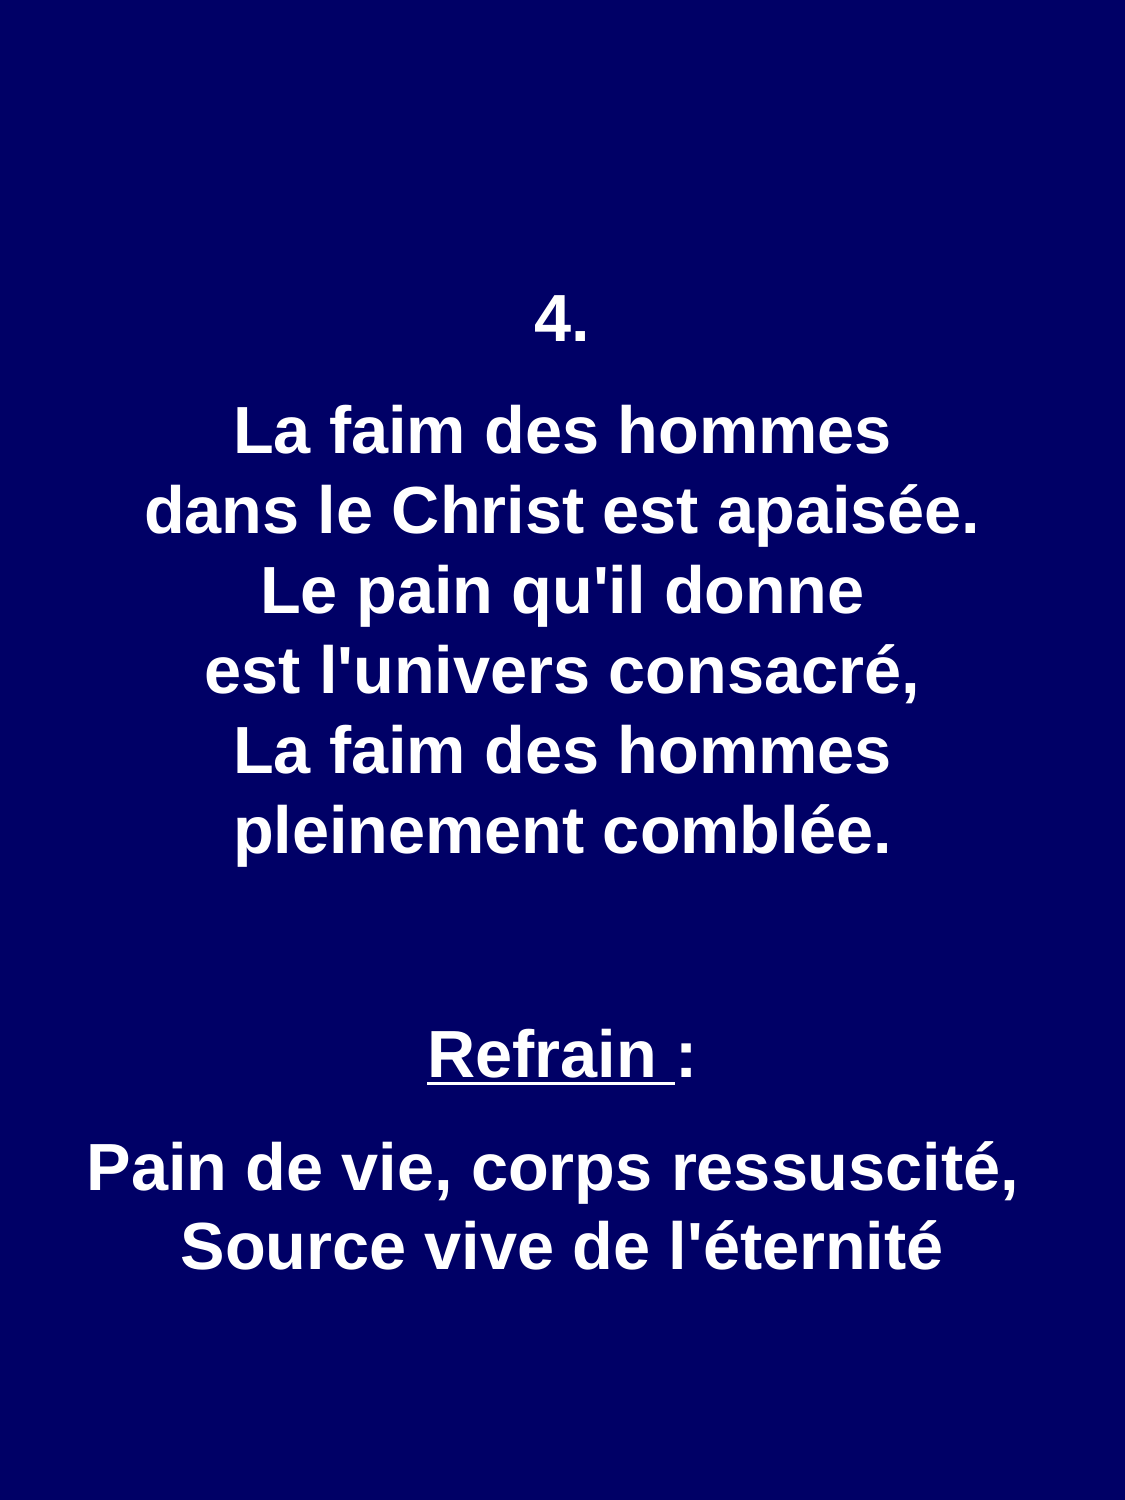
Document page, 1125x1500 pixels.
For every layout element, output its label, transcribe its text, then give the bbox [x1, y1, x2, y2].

text_box 4. La faim des hommes dans le Christ est apaisée. Le pain qu'il donne est l'univers consacré, La faim des hommes pleinement comblée. Refrain : Pain de vie, corps ressuscité, Source vive de l'éternité [0, 266, 1125, 1292]
